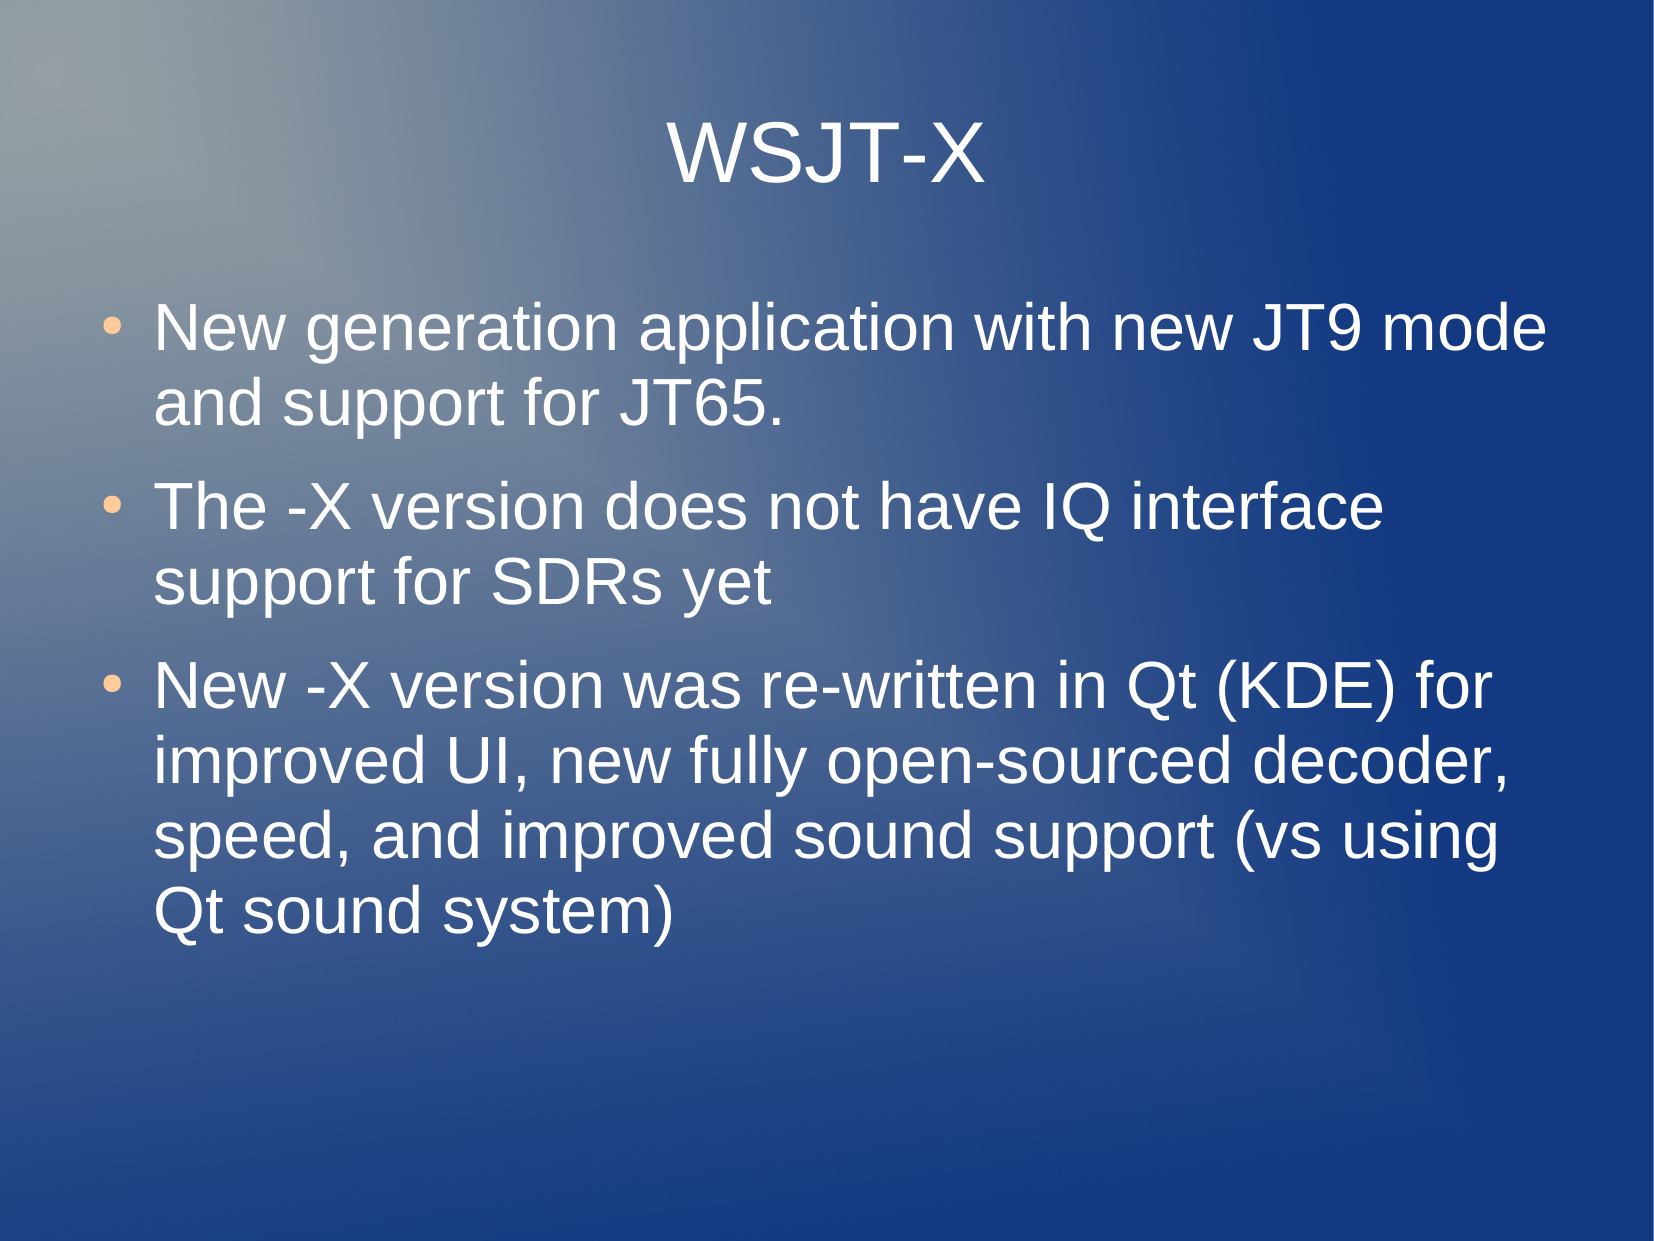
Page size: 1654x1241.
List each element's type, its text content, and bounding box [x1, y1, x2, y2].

list New generation application with new JT9 mode and support for JT65. The -X version does not have IQ interface support for SDRs yet New -X version was re-written in Qt (KDE) for improved UI, new fully open-sourced decoder, speed, and improved sound support (vs using Qt sound system) [82, 290, 1571, 1109]
title WSJT-X [82, 49, 1571, 257]
picture [0, 0, 1654, 1241]
